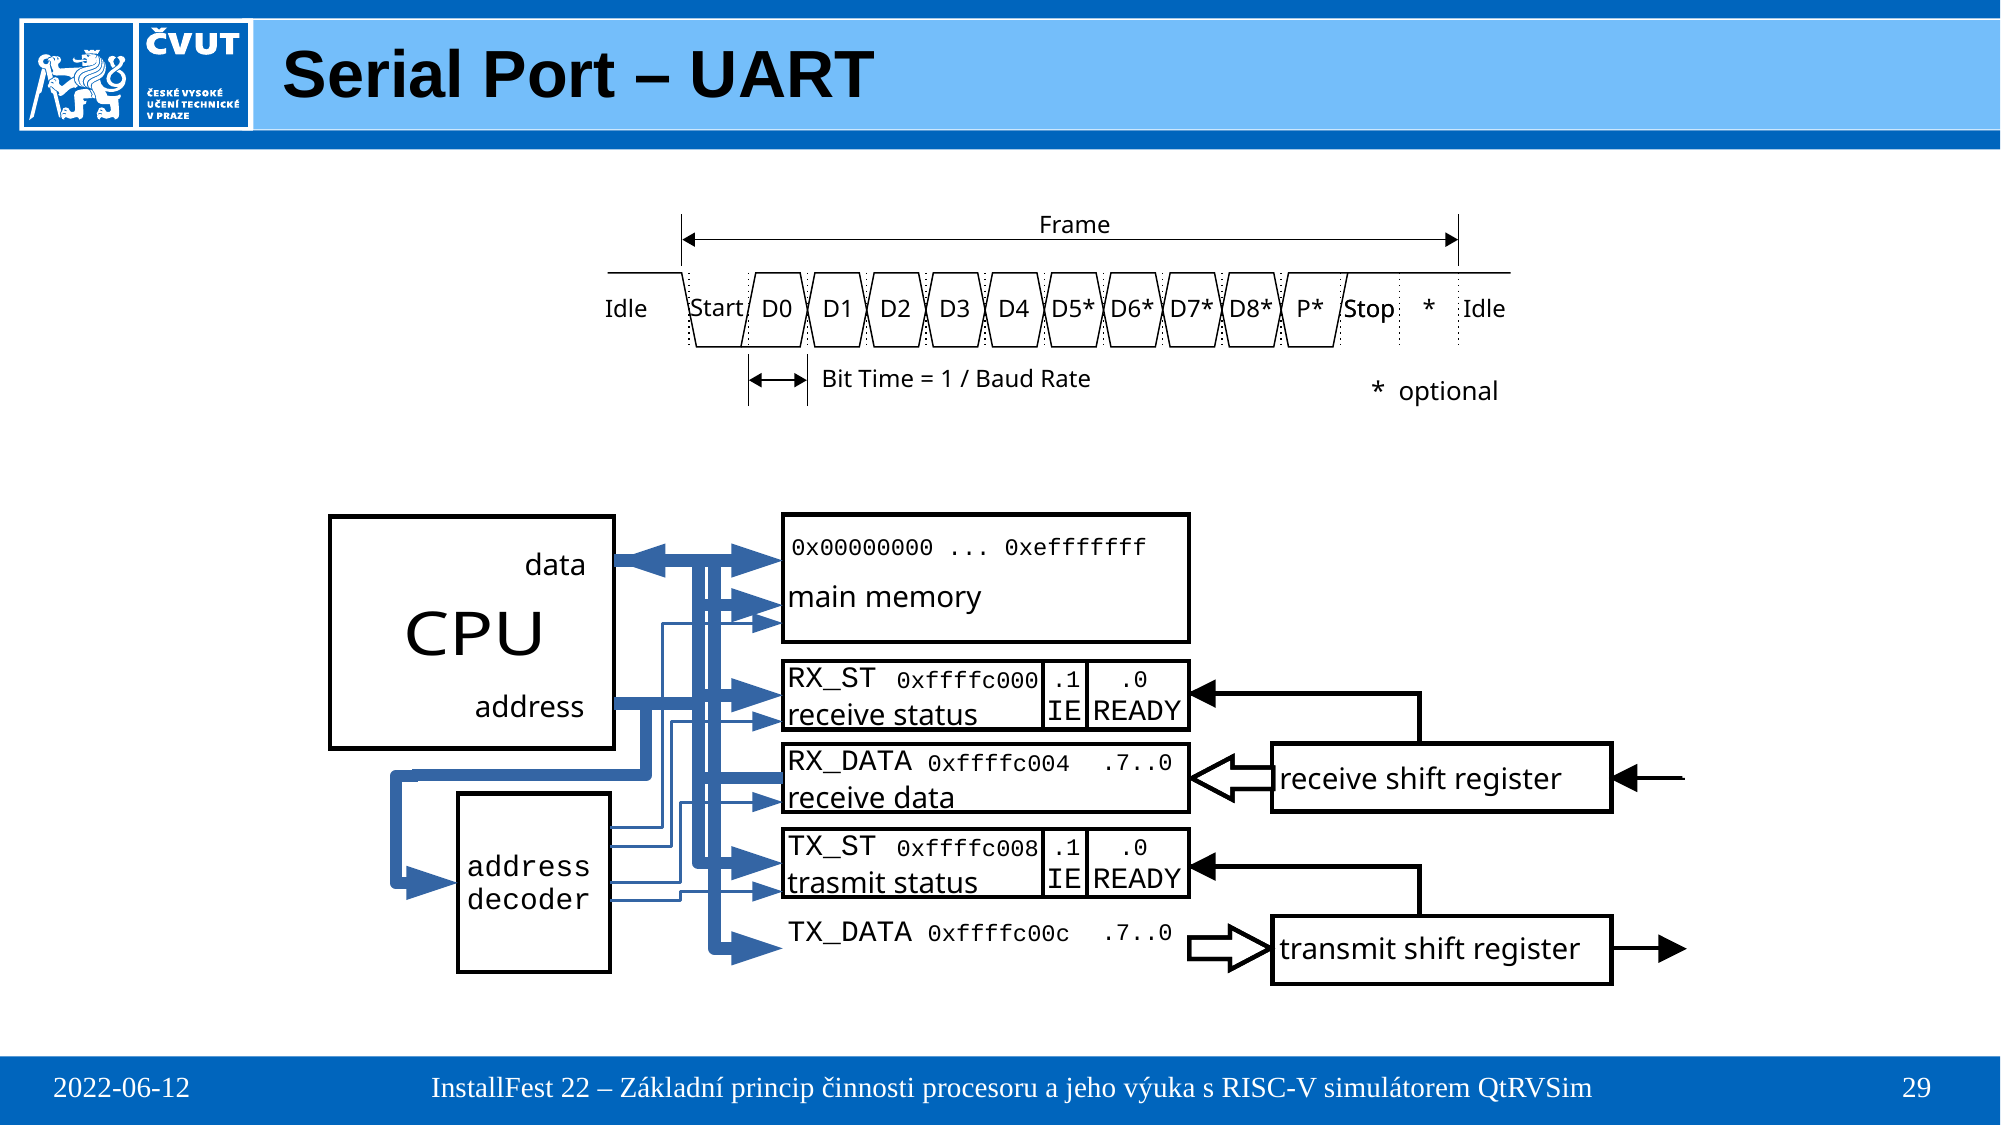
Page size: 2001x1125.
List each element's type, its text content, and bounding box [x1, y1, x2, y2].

text_box [1621, 772, 1632, 784]
text_box [1198, 860, 1211, 873]
text_box [1198, 762, 1271, 795]
text_box 0xffffc004 [927, 751, 1071, 779]
text_box IE [1046, 863, 1082, 898]
text_box .7..0 [1101, 750, 1174, 778]
text_box 0x00000000 ... 0xefffffff [791, 535, 1148, 564]
text_box TX_ST [787, 831, 877, 862]
text_box RX_ST [787, 663, 877, 694]
text_box READY [1092, 863, 1182, 898]
text_box address decoder [466, 851, 592, 919]
text_box RX_DATA [787, 746, 913, 777]
text_box .0 [1119, 835, 1149, 863]
text_box CPU [403, 591, 548, 674]
picture [596, 202, 1522, 418]
text_box transmit shift register [1279, 928, 1601, 963]
text_box receive shift register [1279, 758, 1585, 793]
text_box .1 [1052, 667, 1081, 695]
text_box [1198, 687, 1211, 700]
text_box 0xffffc008 [896, 836, 1040, 864]
text_box receive data [787, 777, 972, 810]
text_box READY [1092, 695, 1182, 730]
text_box .0 [1119, 667, 1149, 695]
text_box TX_DATA [787, 916, 913, 950]
text_box .7..0 [1101, 920, 1174, 948]
text_box 0xffffc00c [927, 921, 1071, 949]
text_box data [524, 543, 592, 579]
text_box IE [1046, 695, 1082, 730]
text_box .1 [1052, 835, 1081, 863]
text_box address [475, 685, 592, 721]
text_box receive status [787, 694, 996, 727]
text_box [1192, 932, 1264, 965]
text_box [1663, 943, 1675, 955]
text_box trasmit status [787, 862, 994, 895]
text_box main memory [787, 575, 995, 611]
title Serial Port – UART [253, 20, 2001, 130]
text_box 0xffffc000 [896, 668, 1040, 696]
